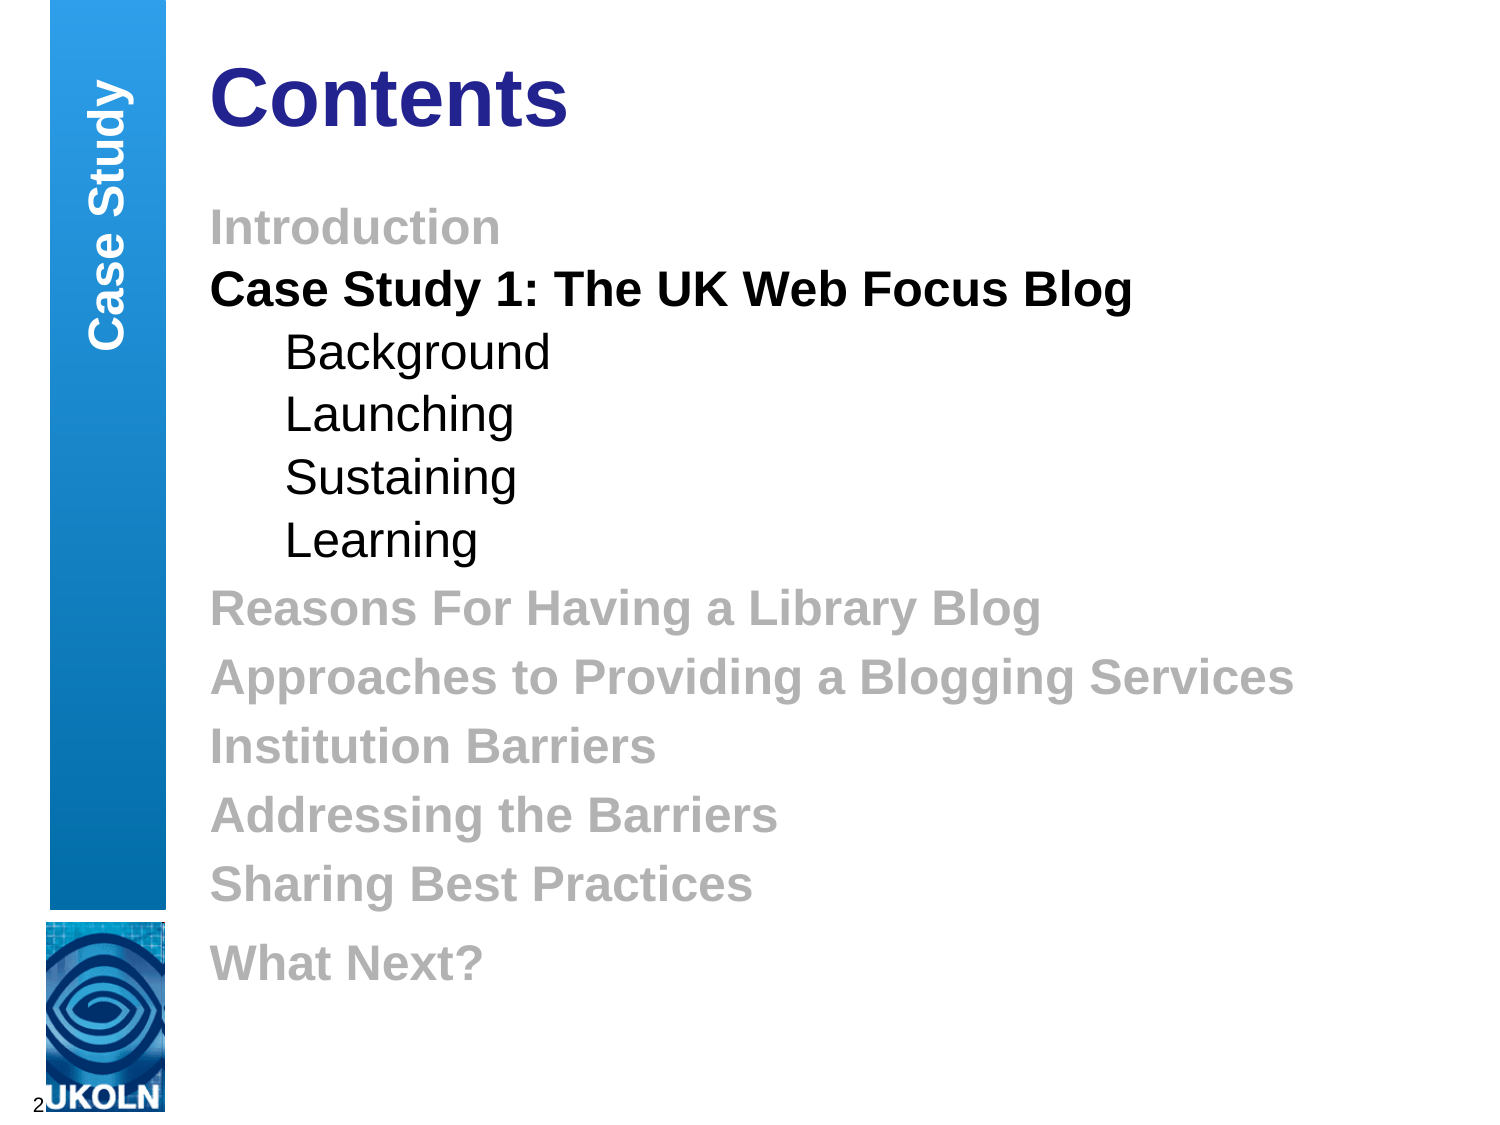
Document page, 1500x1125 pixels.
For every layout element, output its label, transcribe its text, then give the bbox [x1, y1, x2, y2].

text_box Case Study [70, 65, 142, 367]
picture [46, 922, 165, 1112]
picture [46, 922, 58, 927]
list Introduction Case Study 1: The UK Web Focus Blog Background Launching Sustaining Learning Reasons For Having a Library Blog Approaches to Providing a Blogging Services Institution Barriers Addressing the Barriers Sharing Best Practices What Next? [194, 196, 1472, 1125]
title Contents [194, 39, 1447, 156]
